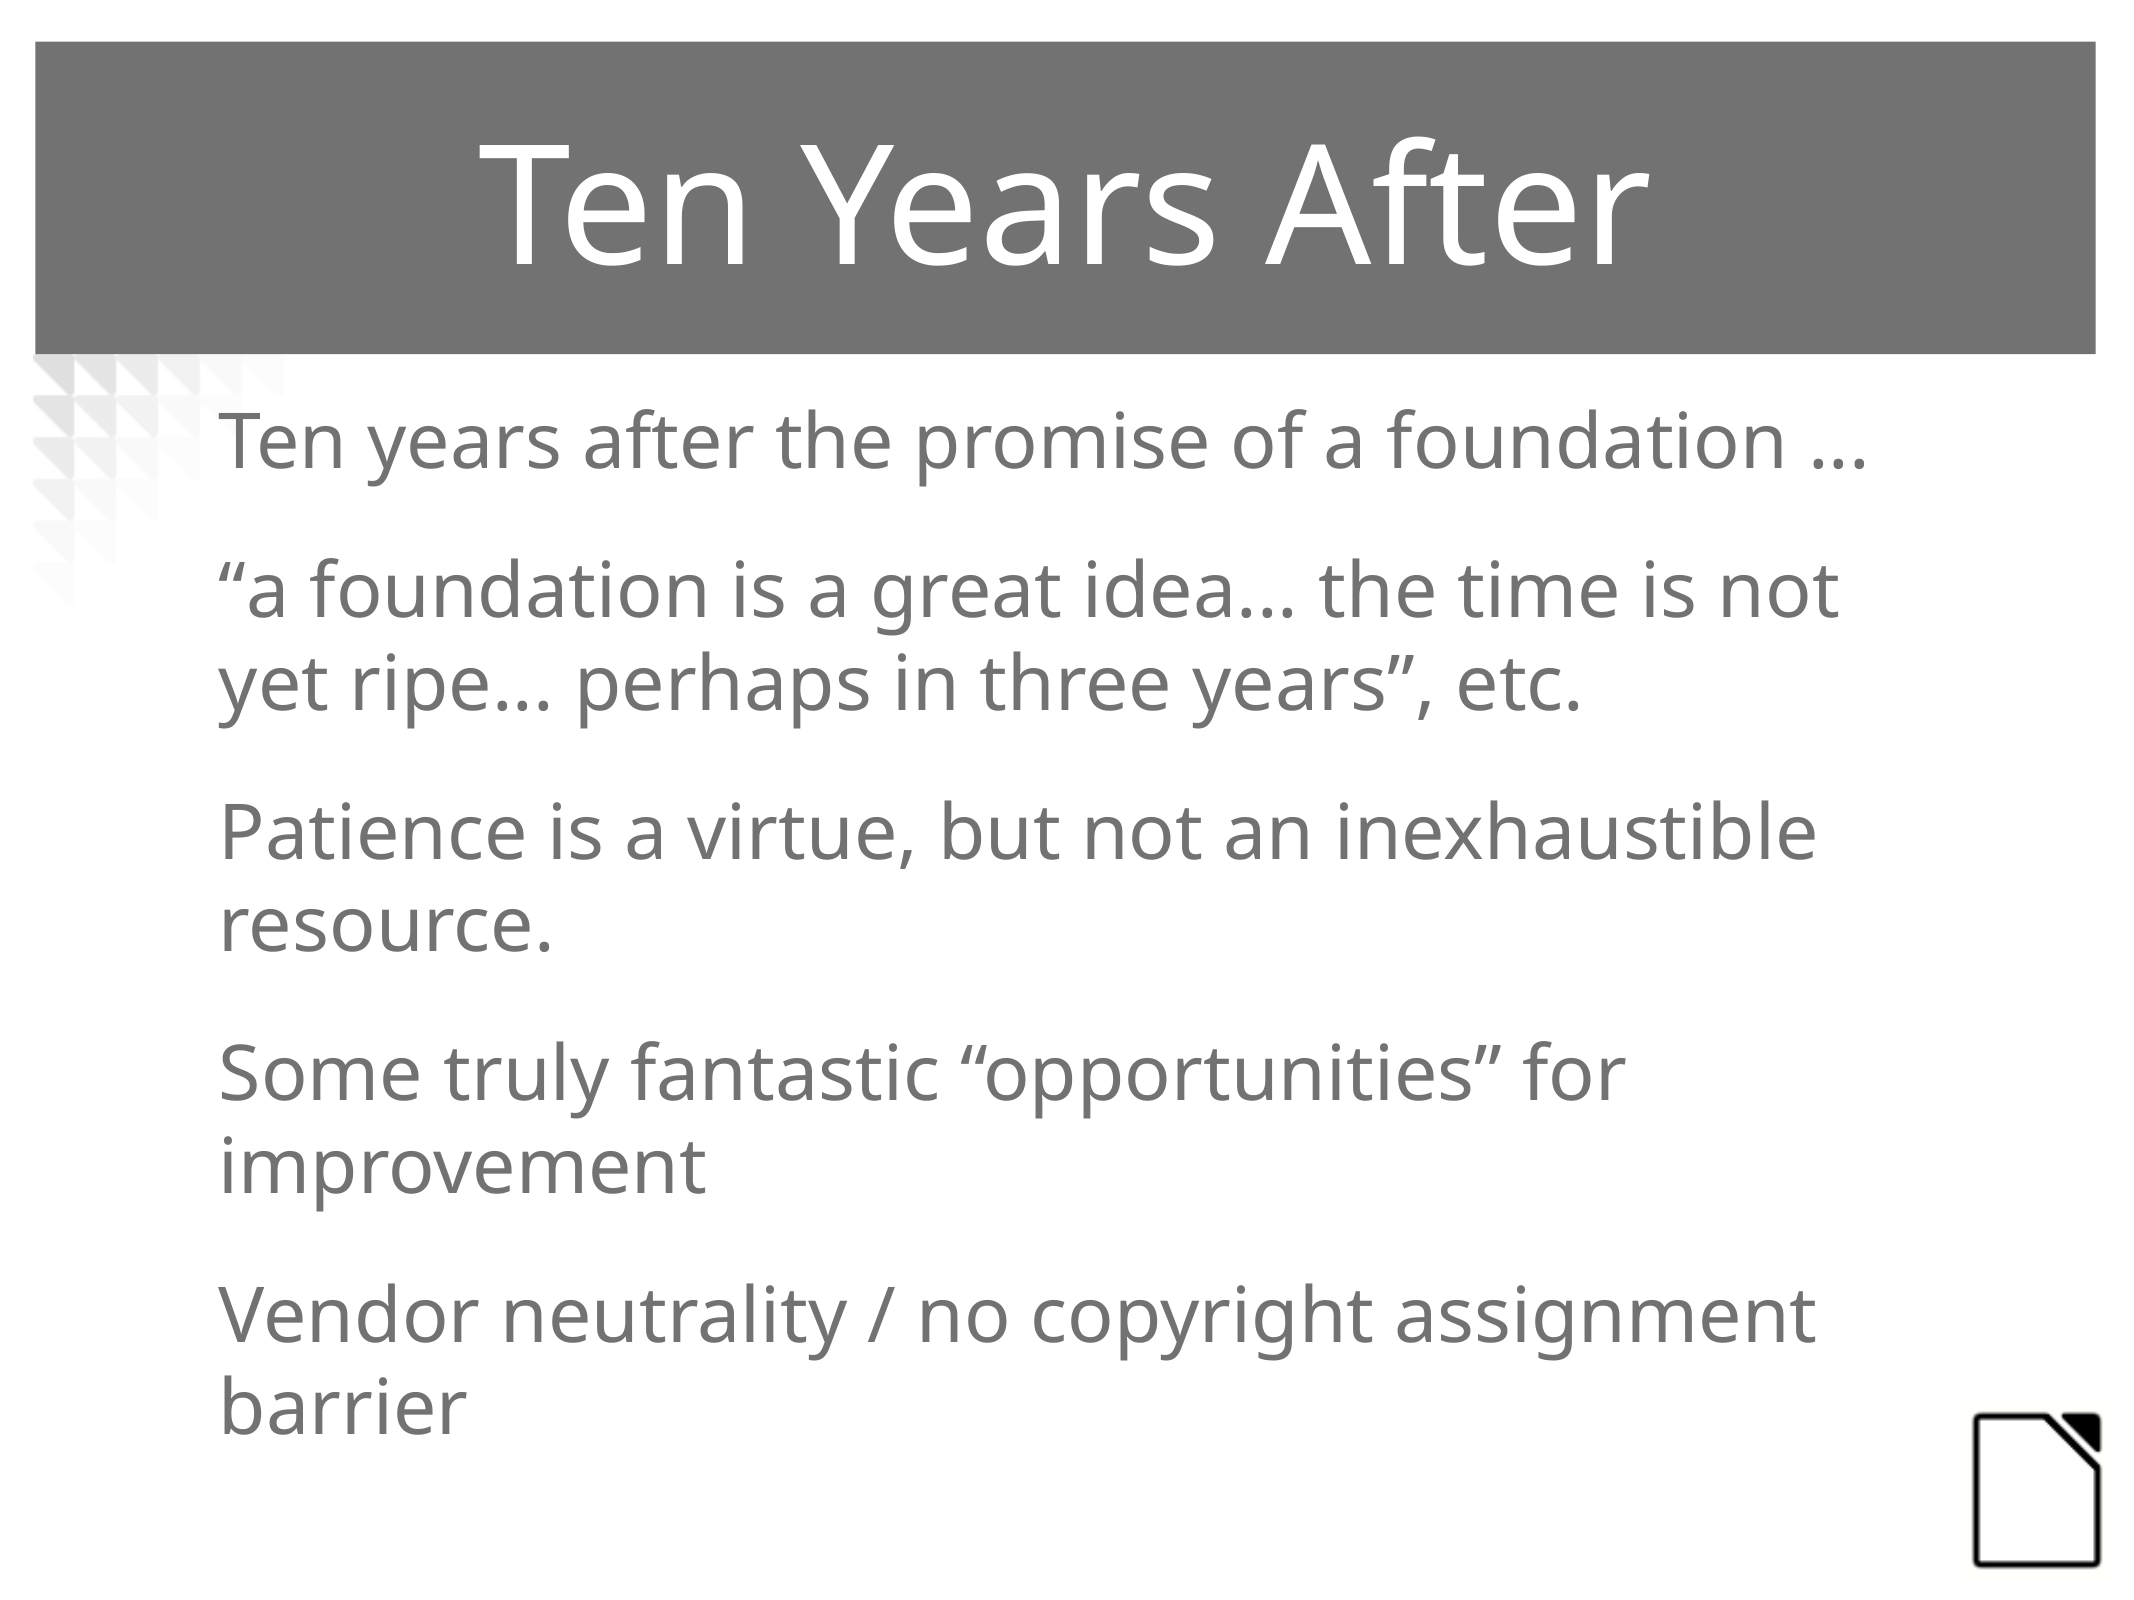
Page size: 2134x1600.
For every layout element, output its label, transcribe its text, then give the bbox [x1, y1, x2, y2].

list Ten years after the promise of a foundation ... “a foundation is a great idea... the time is not yet ripe... perhaps in three years”, etc. Patience is a virtue, but not an inexhaustible resource. Some truly fantastic “opportunities” for improvement Vendor neutrality / no copyright assignment barrier [208, 375, 1925, 1467]
title Ten Years After [35, 41, 2096, 355]
picture [1962, 1402, 2113, 1580]
picture [33, 354, 284, 605]
